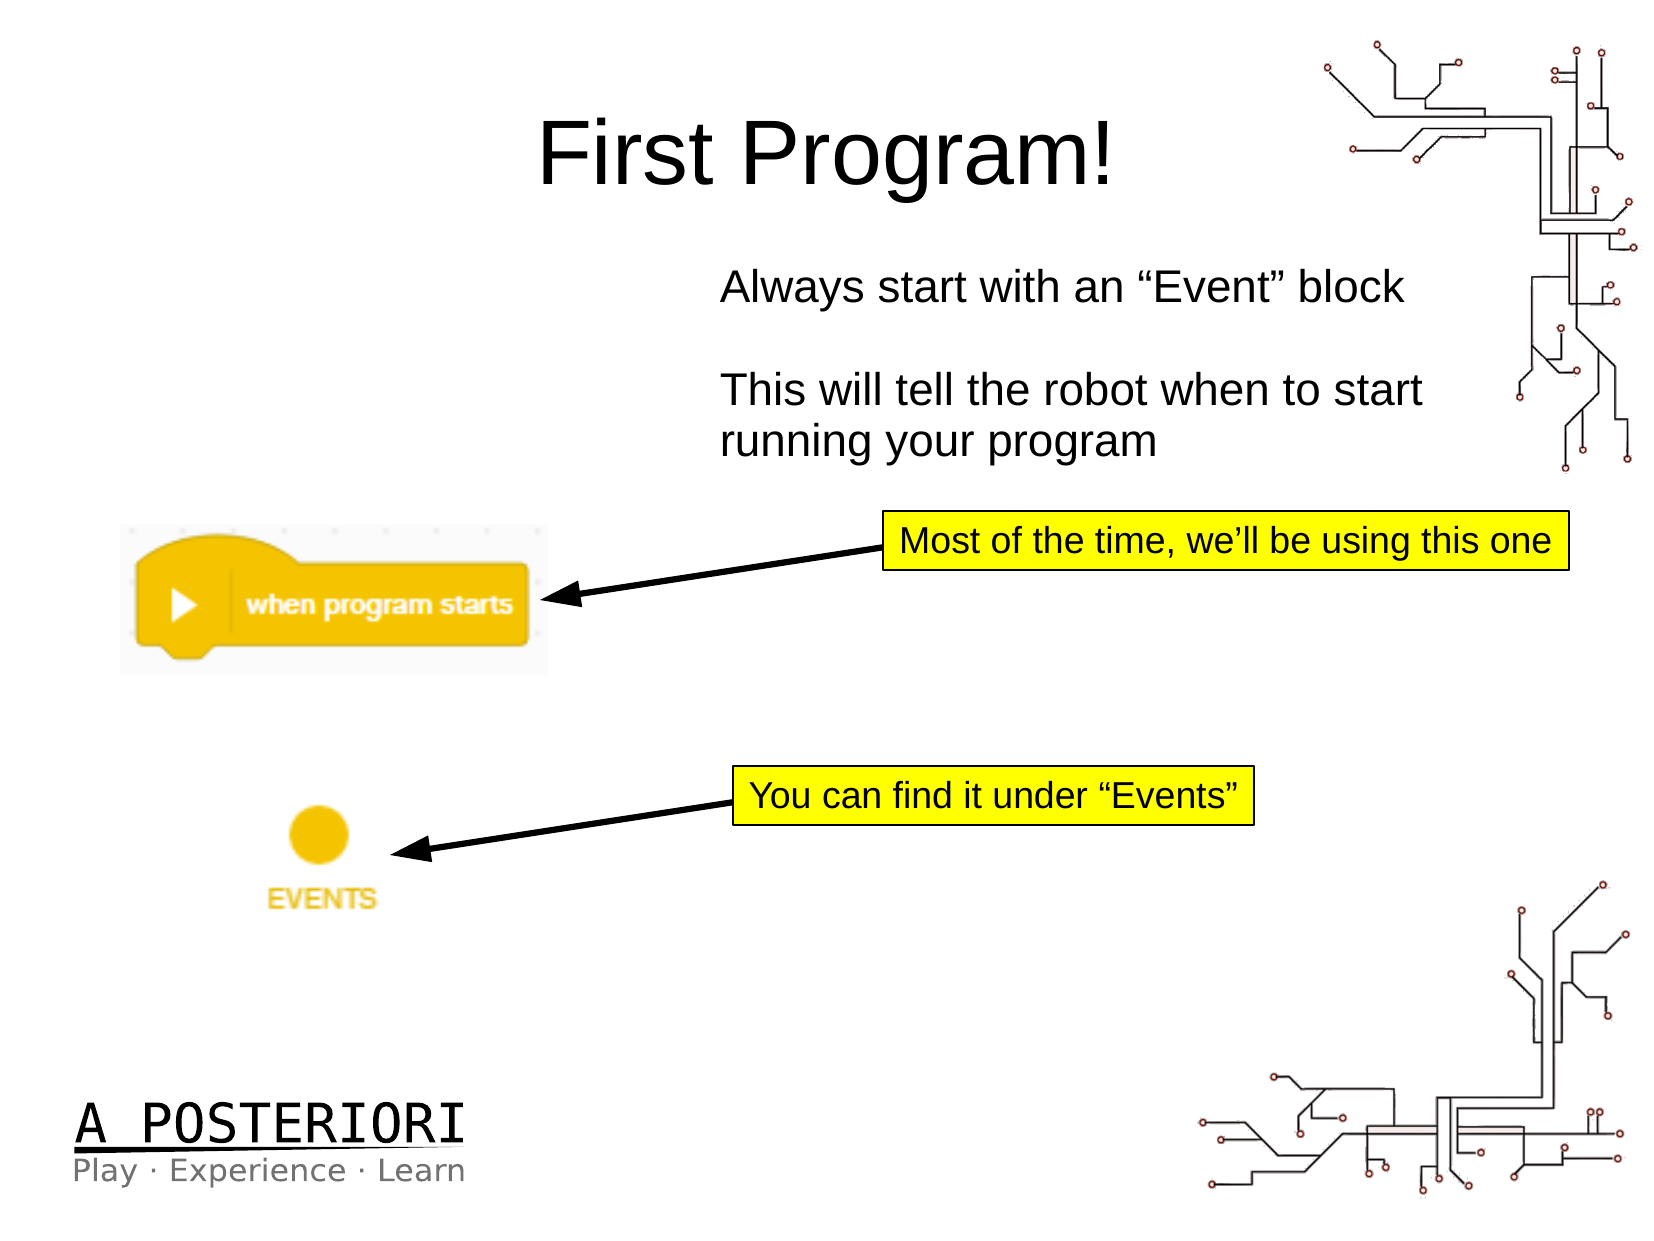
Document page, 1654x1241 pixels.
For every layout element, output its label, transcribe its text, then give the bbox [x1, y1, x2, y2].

picture [240, 774, 406, 946]
text_box You can find it under “Events” [732, 766, 1255, 826]
title First Program! [82, 49, 1571, 257]
text_box Always start with an “Event” block This will tell the robot when to start running your program [705, 253, 1486, 526]
text_box Most of the time, we’ll be using this one [883, 511, 1569, 571]
picture [1305, 35, 1643, 495]
picture [120, 524, 548, 676]
picture [1177, 863, 1635, 1200]
